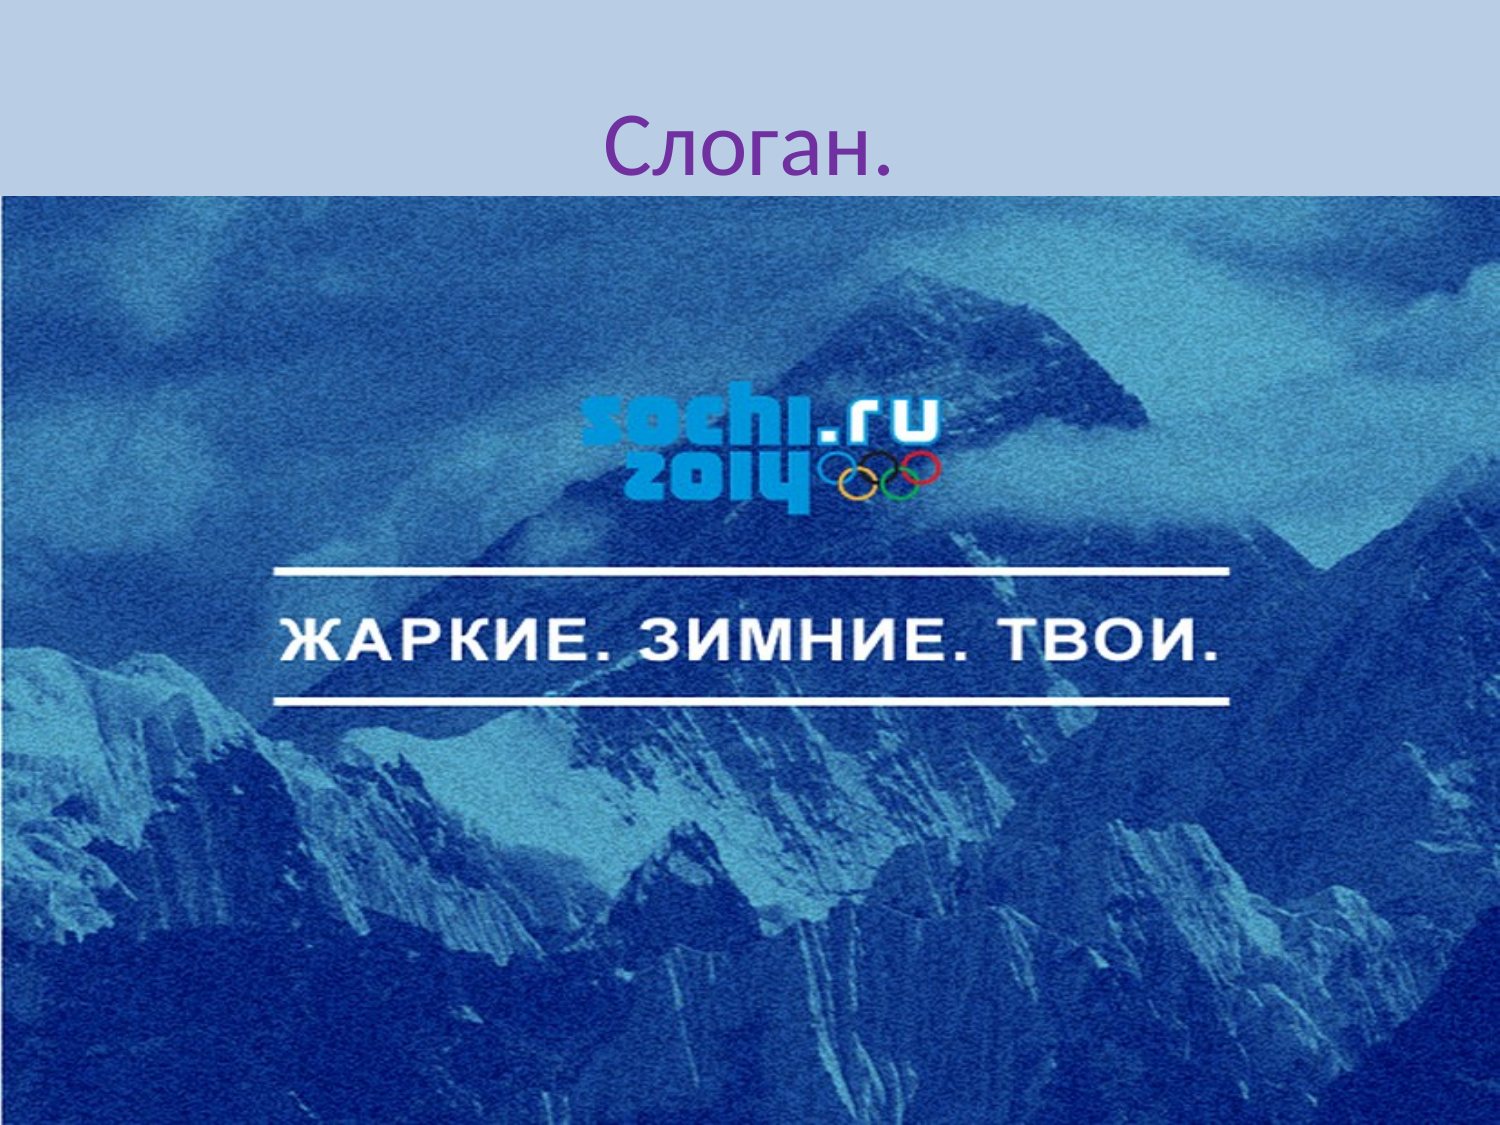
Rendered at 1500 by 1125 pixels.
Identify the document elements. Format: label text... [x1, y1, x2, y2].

title Слоган. [75, 45, 1425, 196]
picture [0, 196, 1500, 1125]
